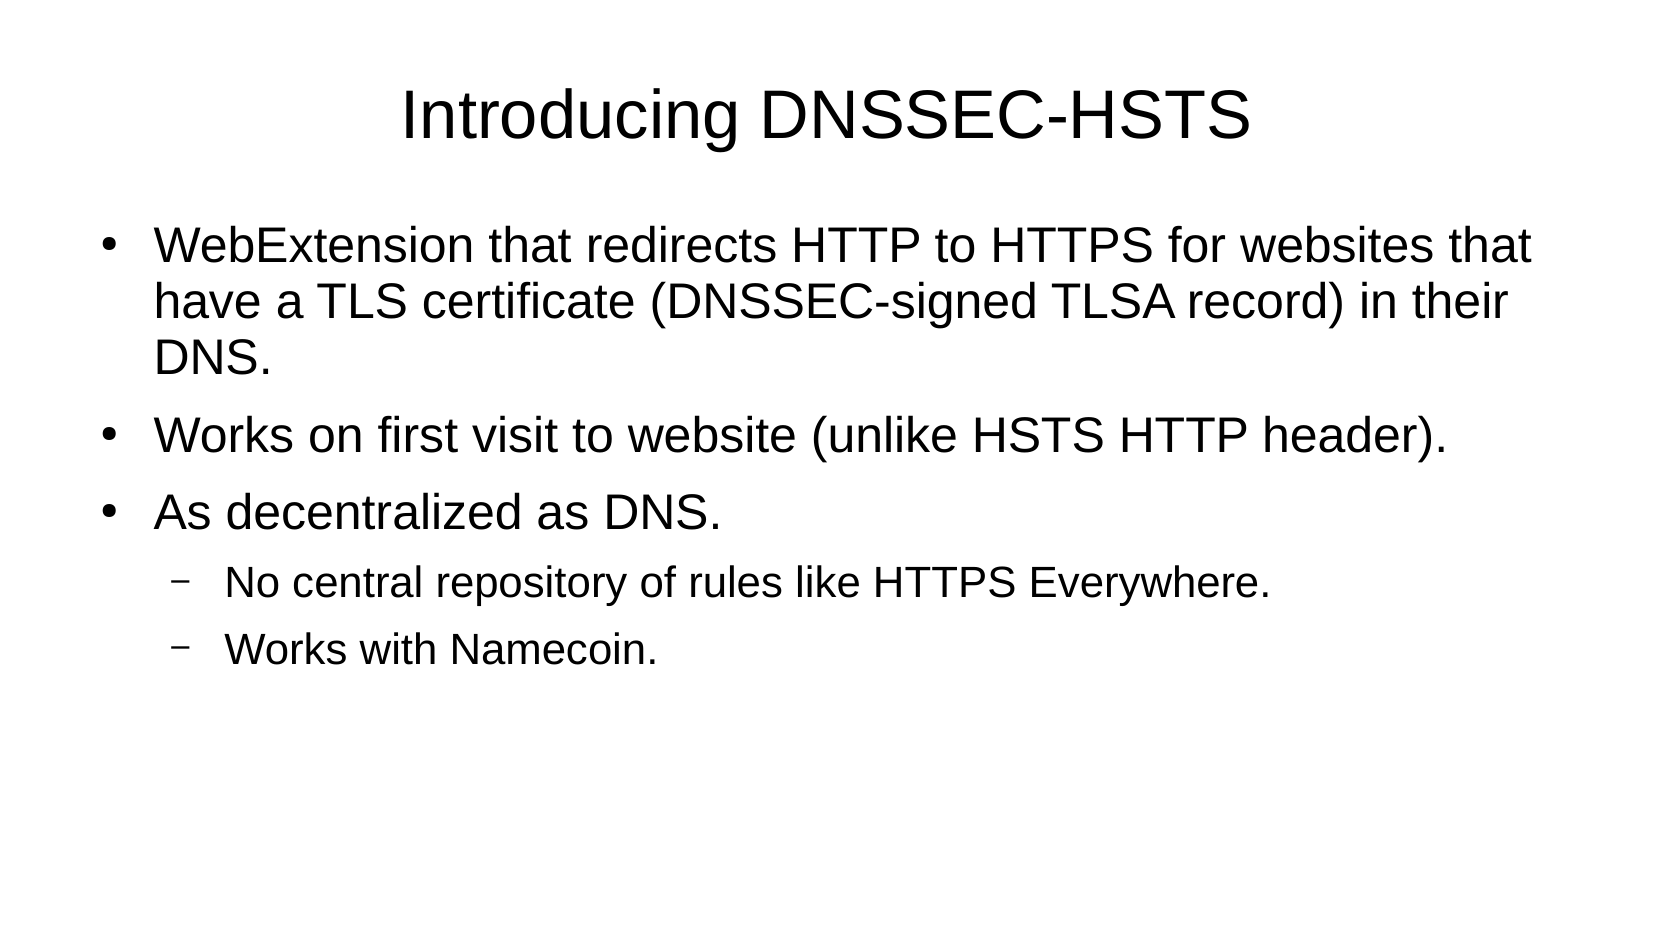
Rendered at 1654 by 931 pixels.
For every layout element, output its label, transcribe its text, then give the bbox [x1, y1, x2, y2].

title Introducing DNSSEC-HSTS [82, 37, 1571, 193]
list WebExtension that redirects HTTP to HTTPS for websites that have a TLS certificate (DNSSEC-signed TLSA record) in their DNS. Works on first visit to website (unlike HSTS HTTP header). As decentralized as DNS. No central repository of rules like HTTPS Everywhere. Works with Namecoin. [82, 217, 1571, 757]
